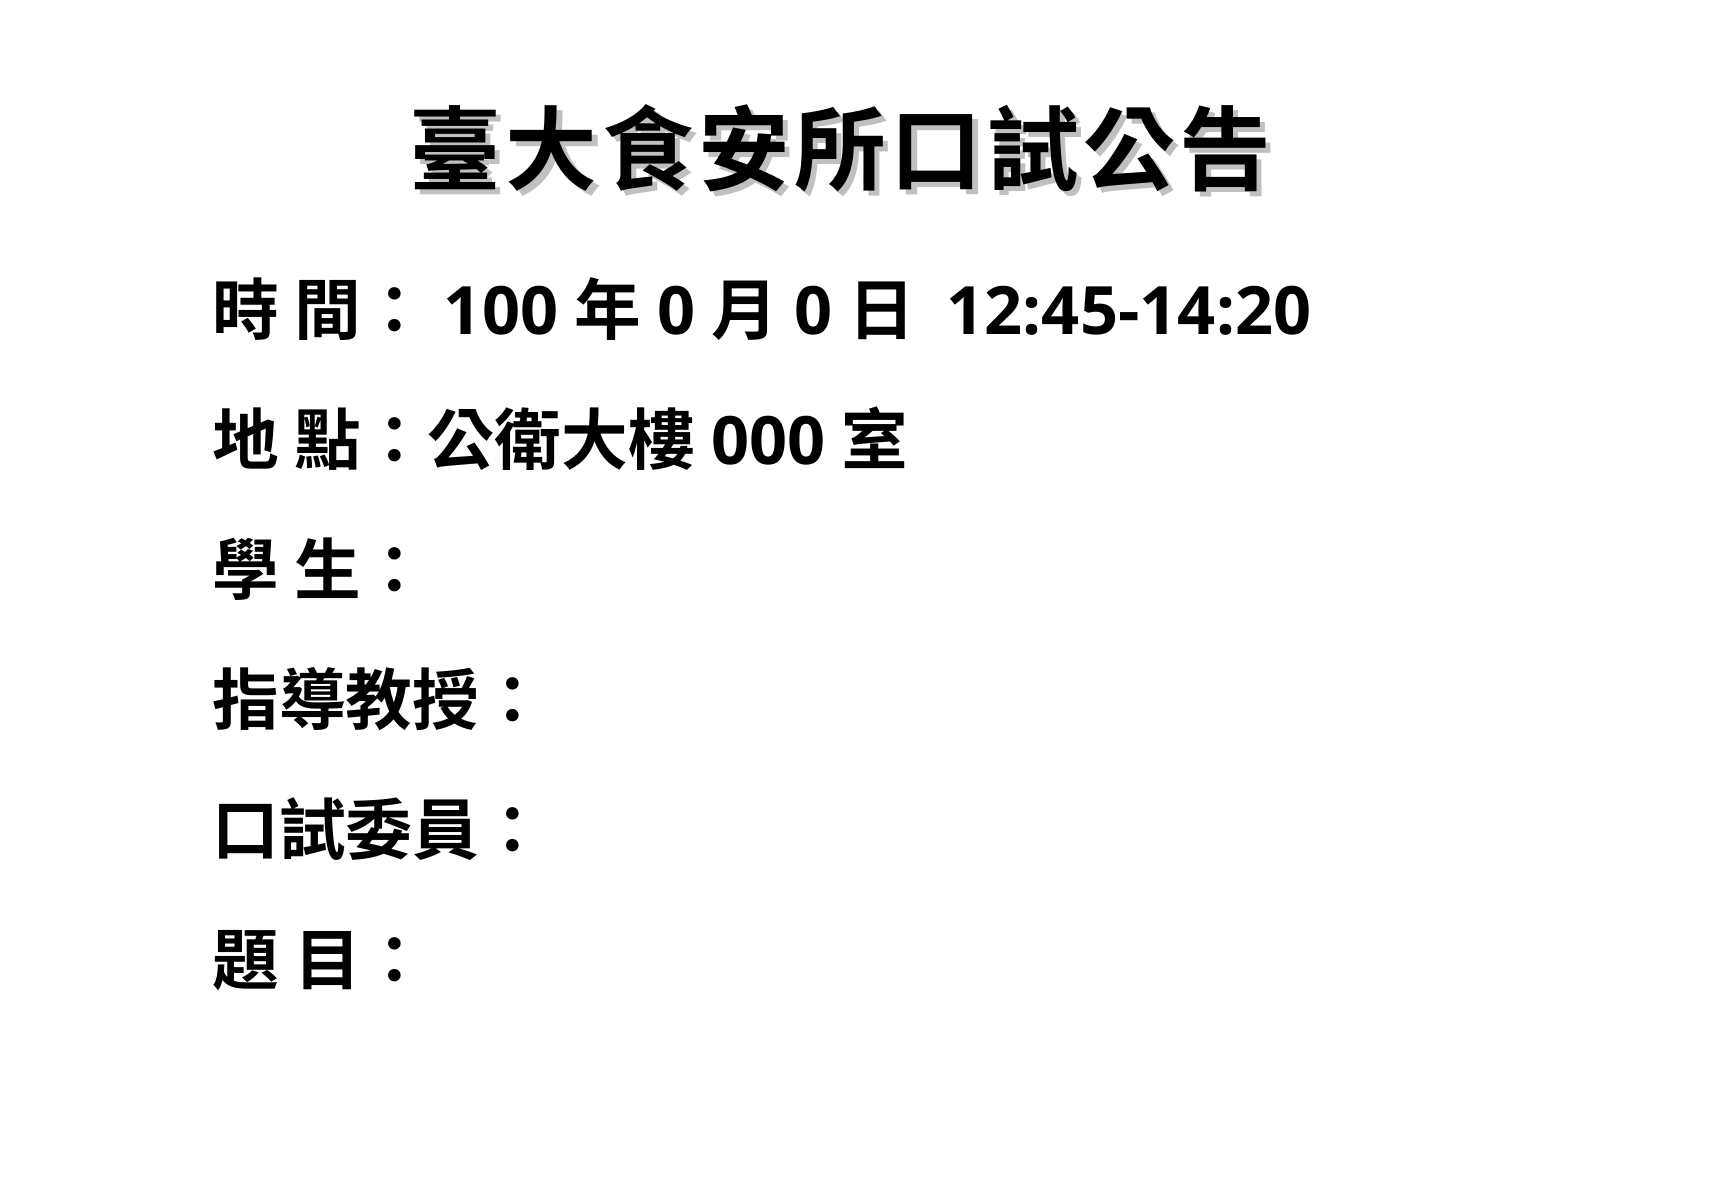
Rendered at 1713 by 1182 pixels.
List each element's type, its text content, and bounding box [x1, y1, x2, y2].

text_box 時 間：100年0月0日 12:45-14:20 地 點：公衛大樓000室 學 生： 指導教授： 口試委員： 題 目： [98, 260, 1601, 1006]
title 臺大食安所口試公告 [182, 74, 1500, 219]
